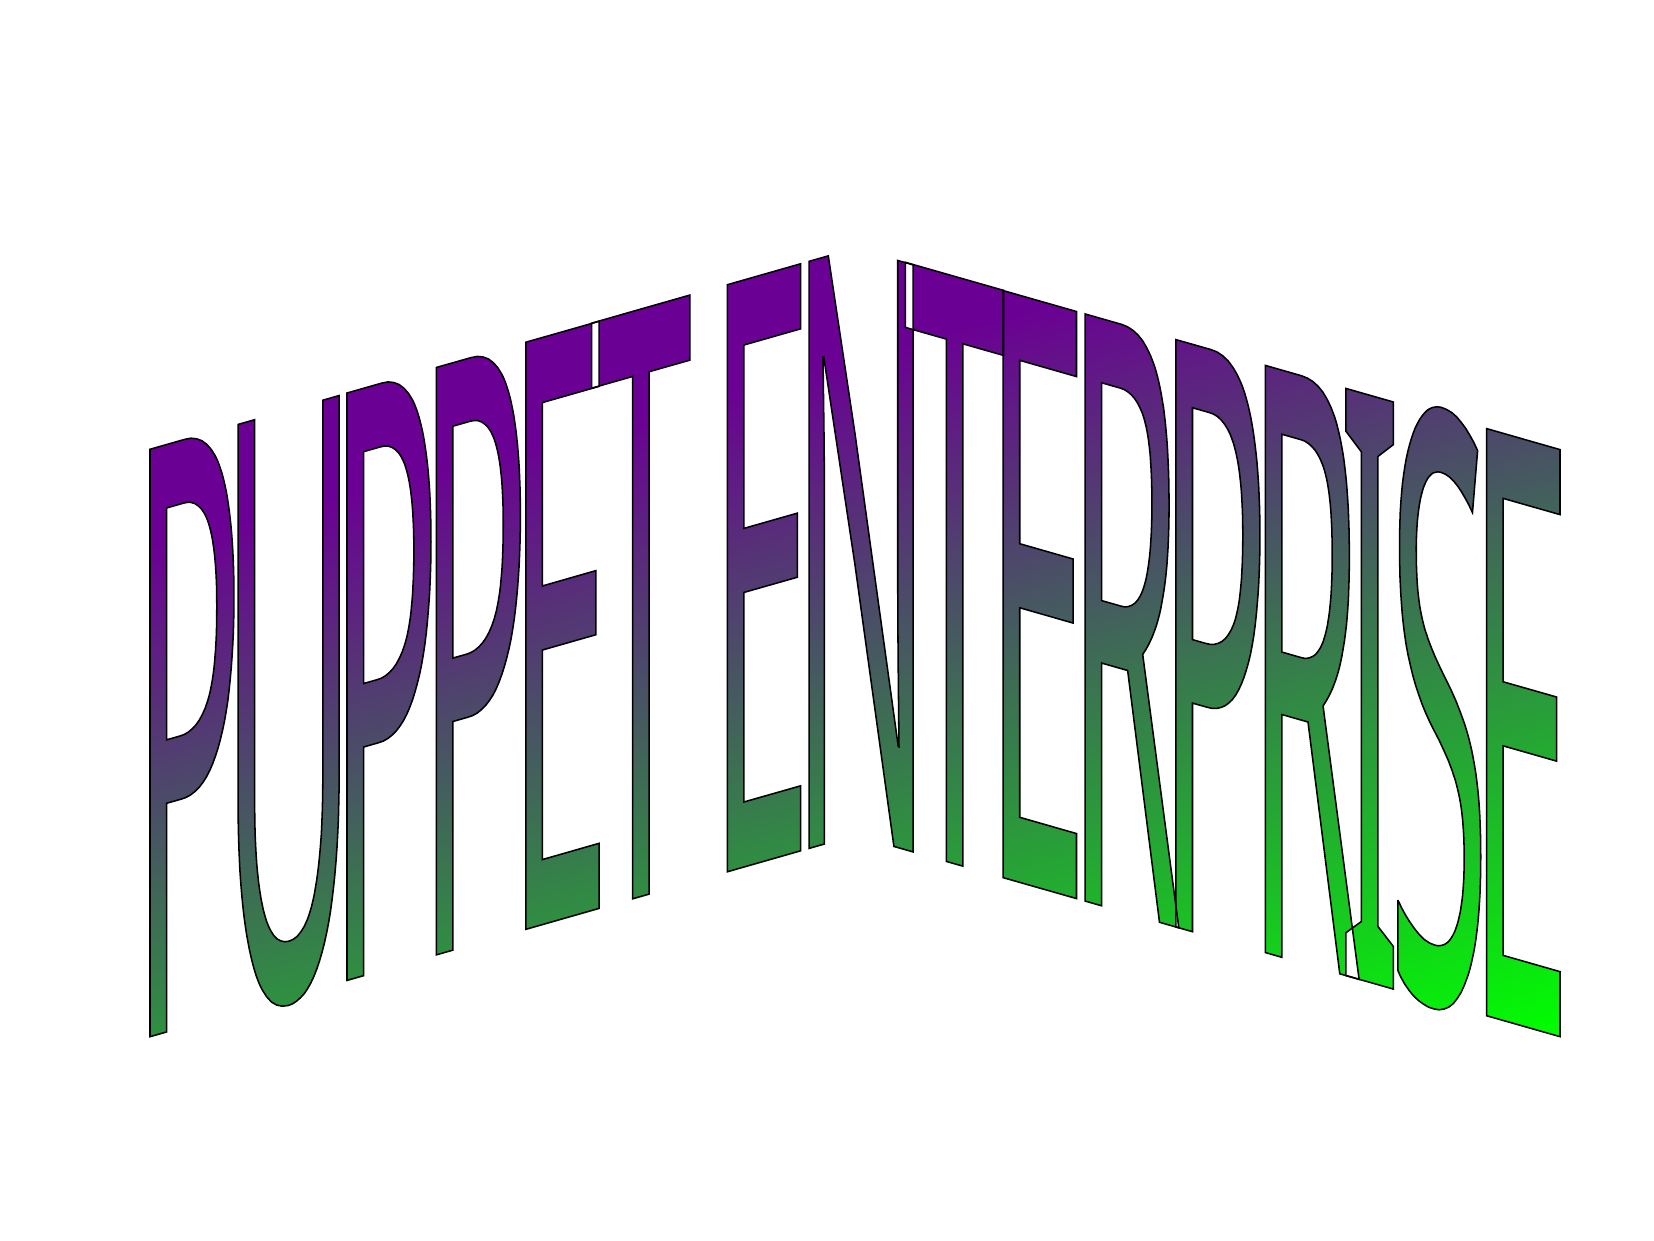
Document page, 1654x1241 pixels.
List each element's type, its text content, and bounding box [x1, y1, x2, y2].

text_box PUPPET ENTERPRISE [1486, 428, 1561, 1037]
text_box PUPPET ENTERPRISE [436, 356, 521, 955]
text_box PUPPET ENTERPRISE [525, 295, 690, 930]
text_box PUPPET ENTERPRISE [809, 255, 1077, 899]
text_box PUPPET ENTERPRISE [727, 263, 801, 872]
text_box PUPPET ENTERPRISE [150, 438, 234, 1037]
text_box PUPPET ENTERPRISE [1085, 313, 1260, 932]
text_box PUPPET ENTERPRISE [238, 395, 340, 1007]
text_box PUPPET ENTERPRISE [1397, 406, 1481, 1010]
text_box PUPPET ENTERPRISE [347, 381, 431, 981]
text_box PUPPET ENTERPRISE [1265, 365, 1394, 990]
